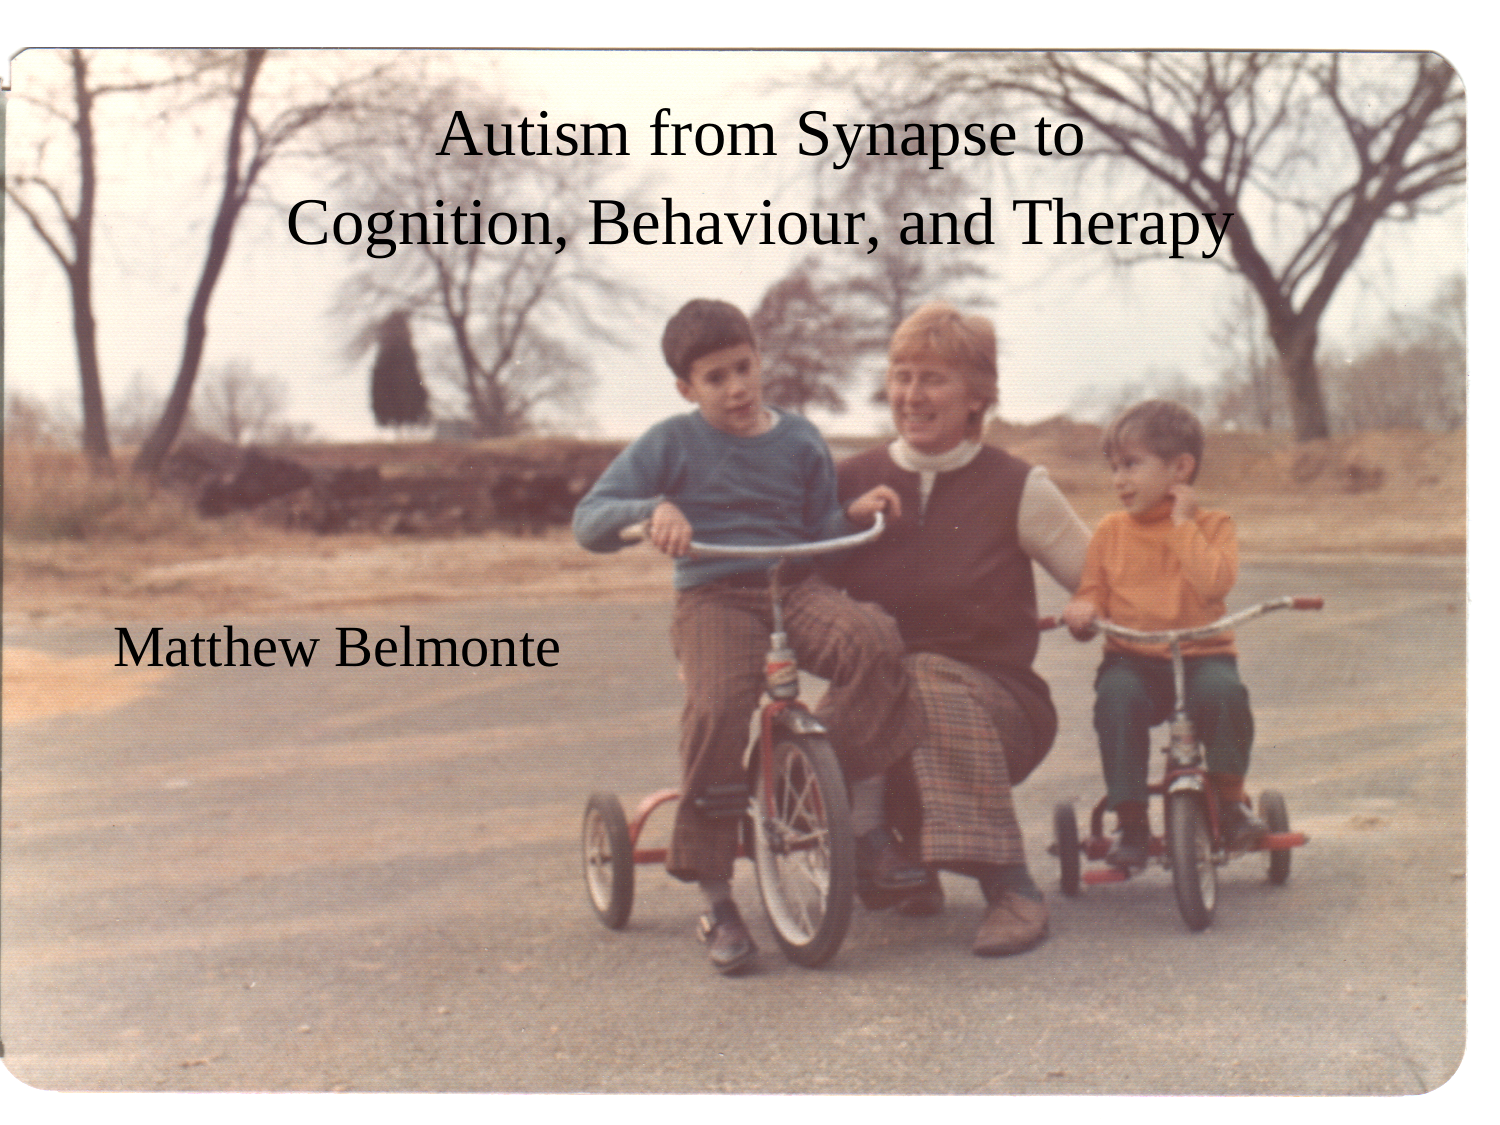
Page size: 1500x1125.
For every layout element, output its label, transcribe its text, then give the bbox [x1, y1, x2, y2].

text_box Matthew Belmonte [23, 548, 651, 732]
title Autism from Synapse to Cognition, Behaviour, and Therapy [61, 74, 1462, 266]
picture [0, 47, 1500, 1125]
